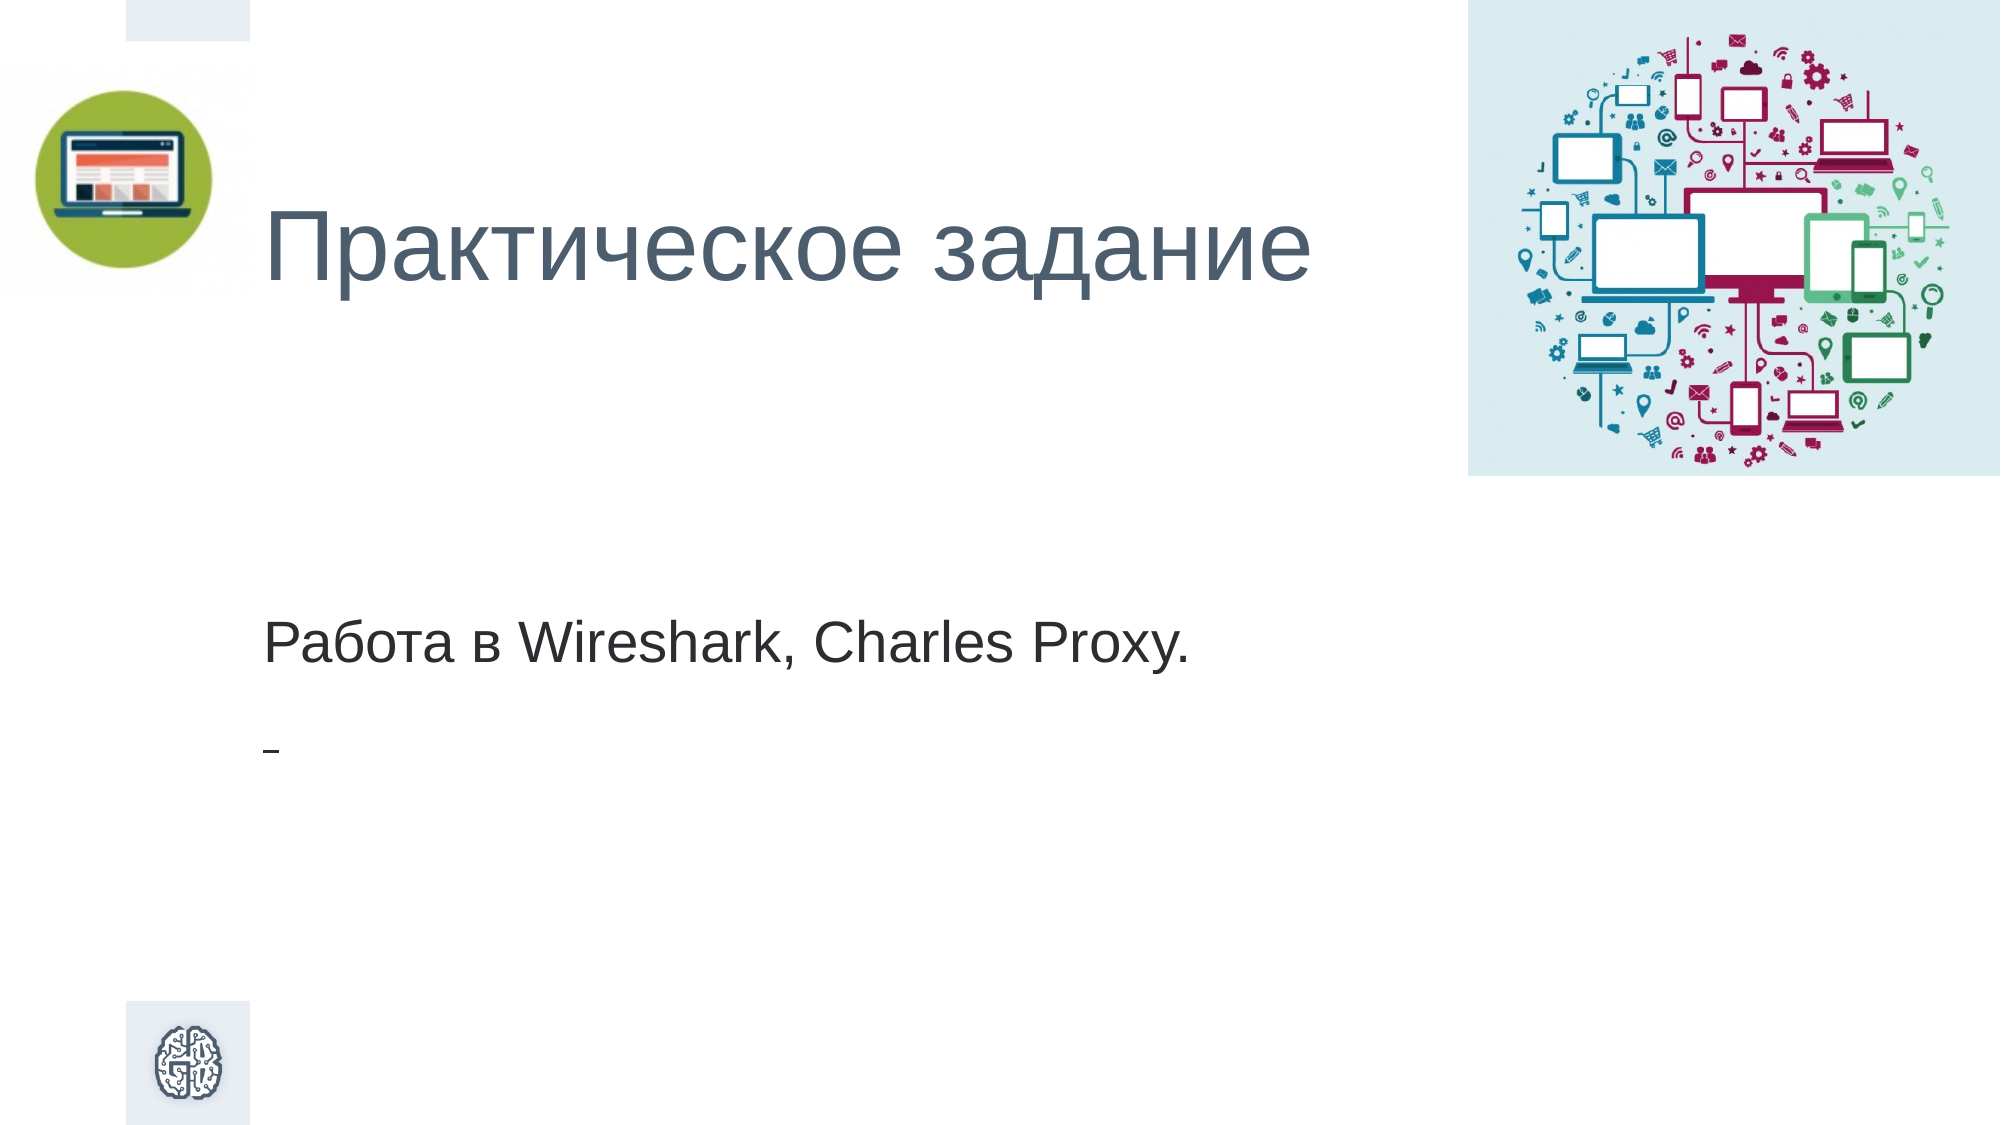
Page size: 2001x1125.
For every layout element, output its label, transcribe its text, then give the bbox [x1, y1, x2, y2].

picture [1468, 0, 2000, 476]
title Практическое задание [248, 124, 1468, 372]
picture [144, 1016, 232, 1110]
picture [0, 64, 252, 298]
list Работа в Wireshark, Charles Proxy. [248, 431, 1825, 941]
